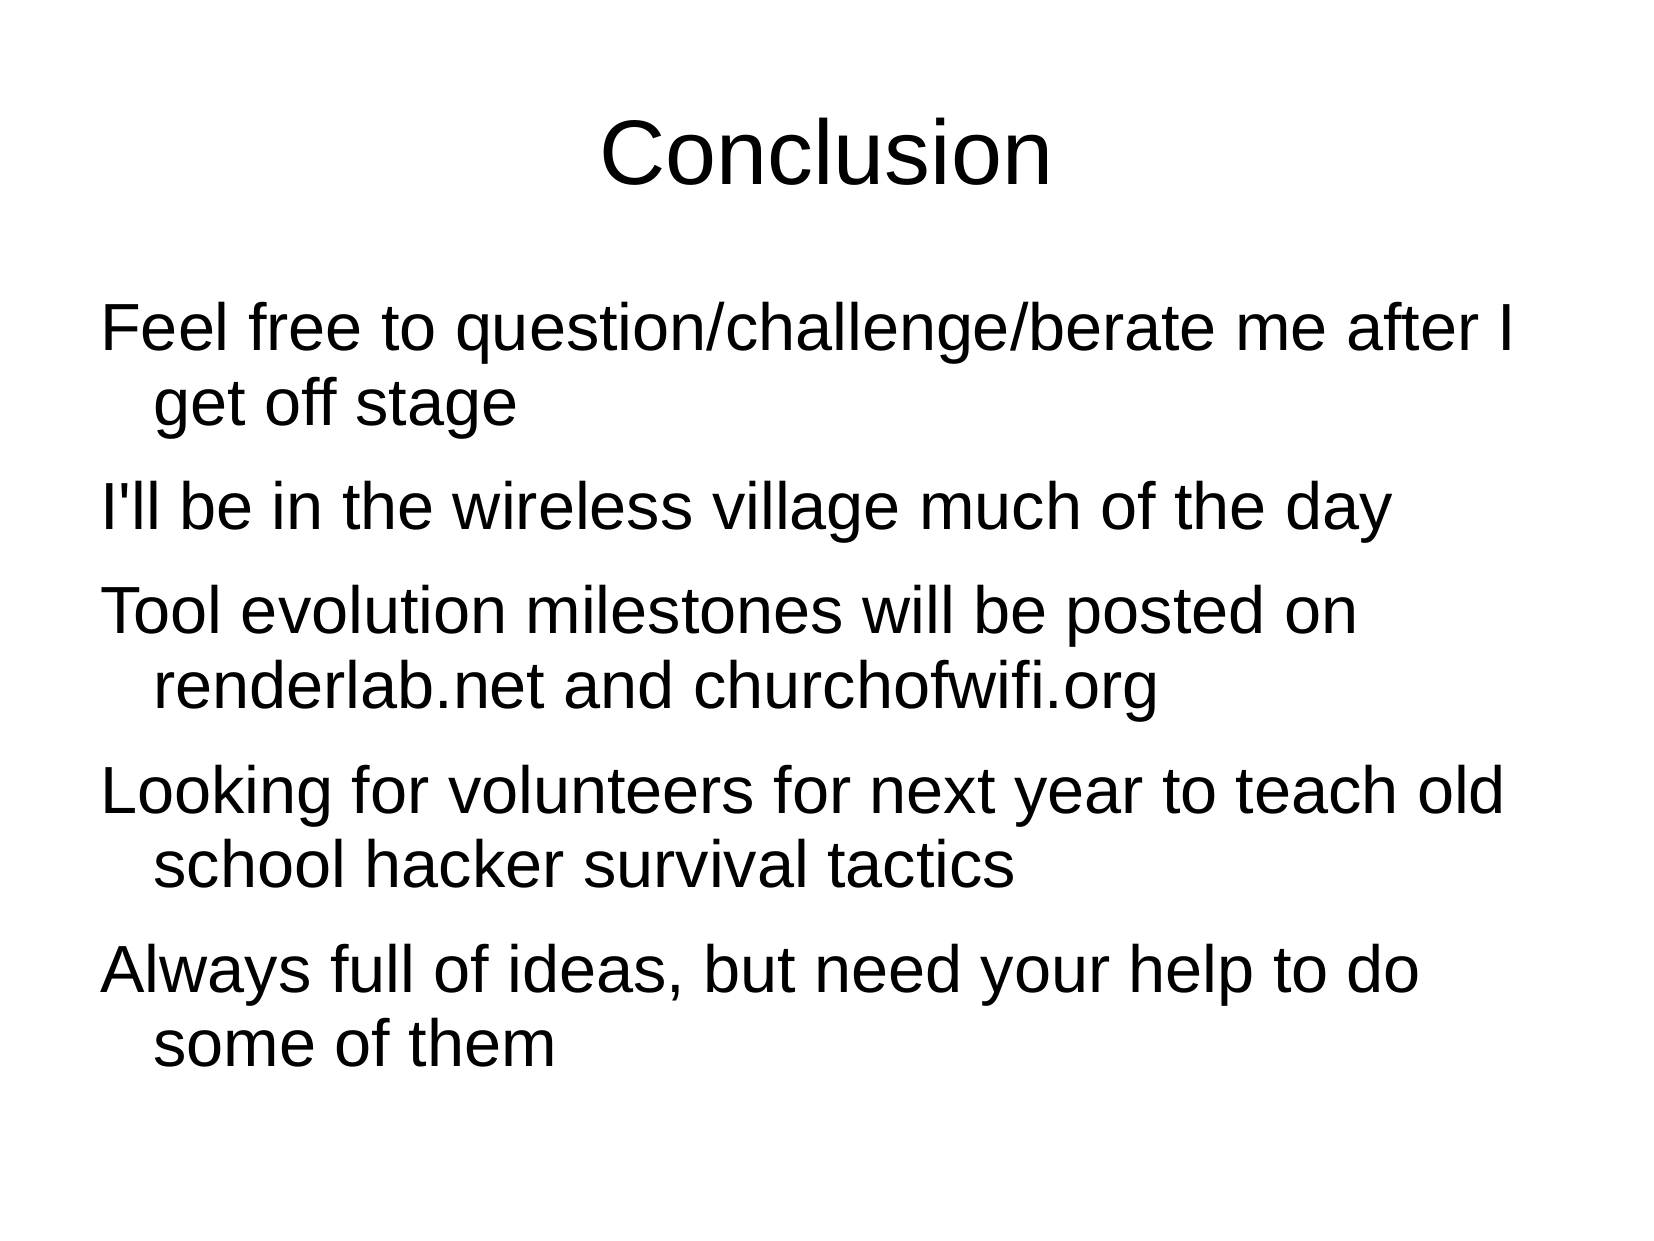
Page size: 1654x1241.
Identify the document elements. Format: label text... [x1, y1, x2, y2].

title Conclusion [82, 56, 1571, 250]
list Feel free to question/challenge/berate me after I get off stage I'll be in the wireless village much of the day Tool evolution milestones will be posted on renderlab.net and churchofwifi.org Looking for volunteers for next year to teach old school hacker survival tactics Always full of ideas, but need your help to do some of them [82, 290, 1571, 1094]
